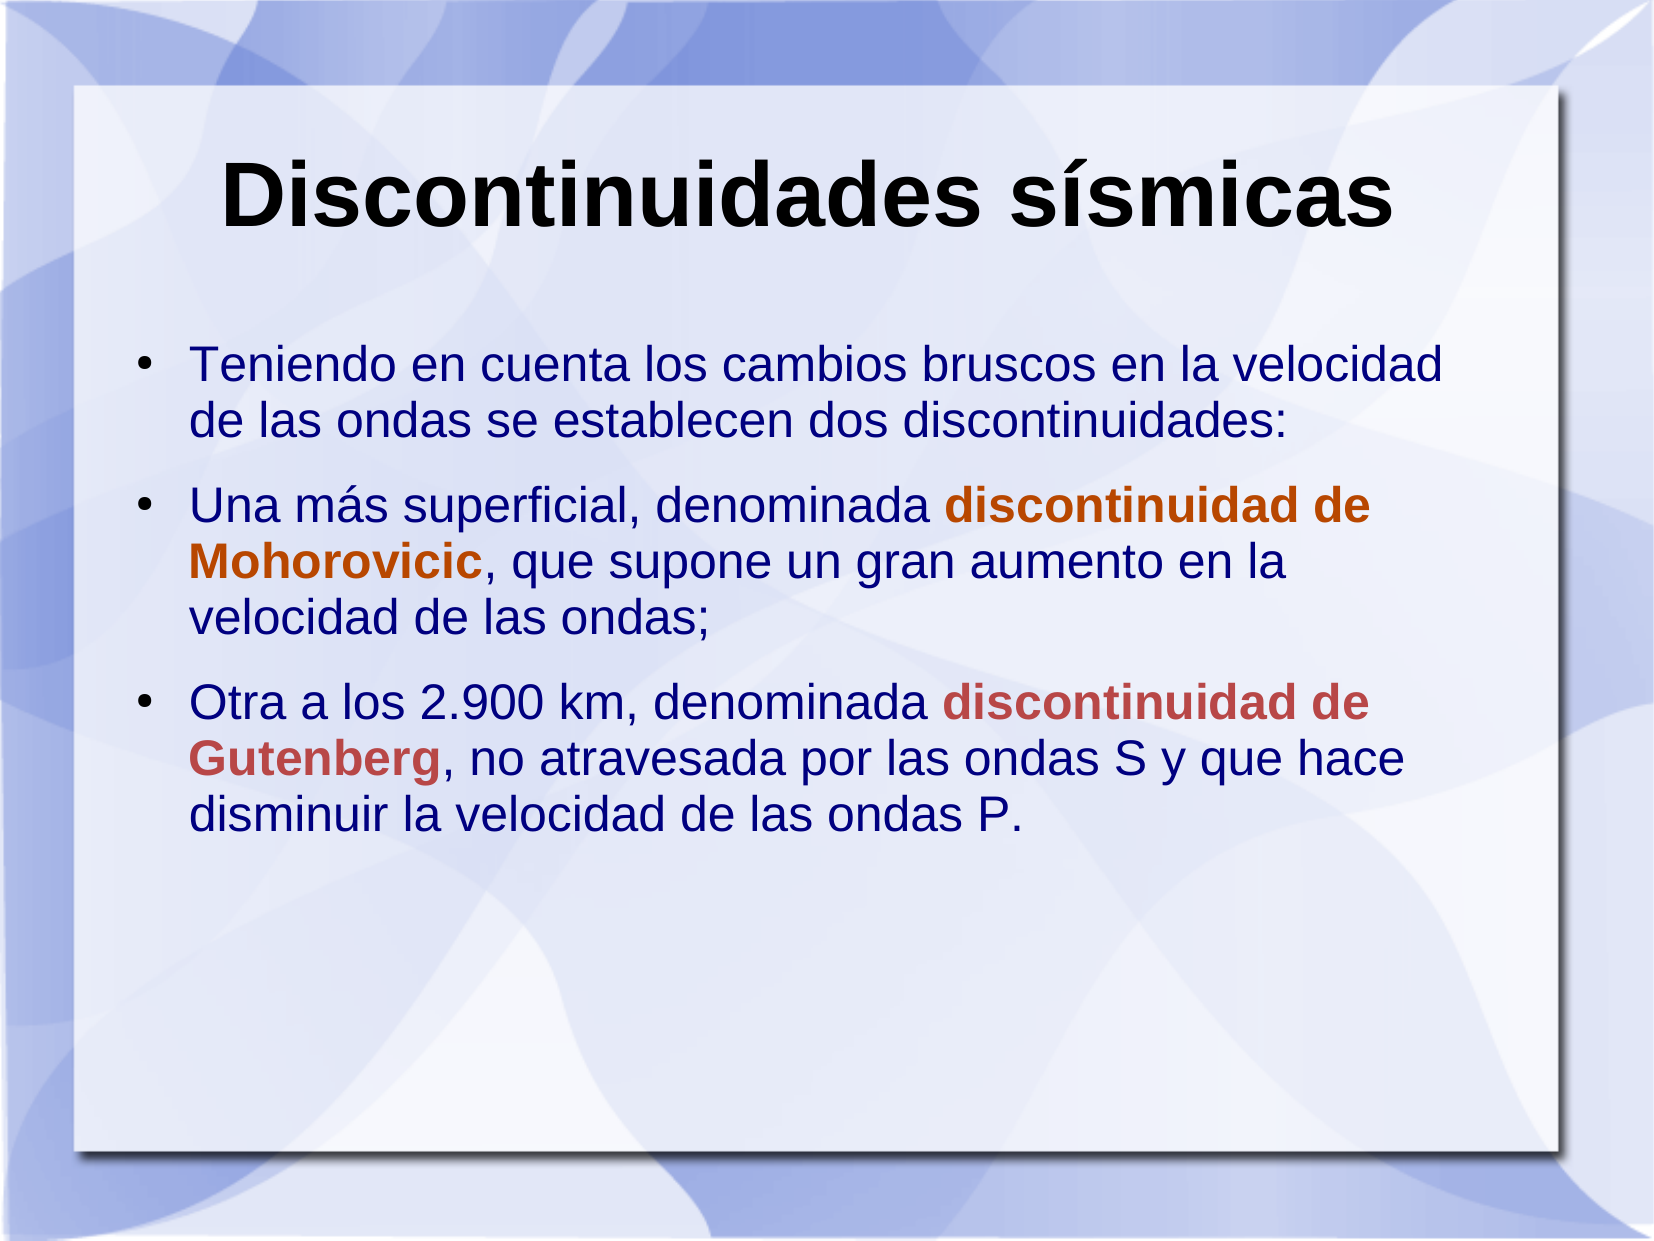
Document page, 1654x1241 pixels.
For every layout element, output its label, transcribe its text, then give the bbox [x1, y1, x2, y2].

list Teniendo en cuenta los cambios bruscos en la velocidad de las ondas se establecen dos discontinuidades: Una más superficial, denominada discontinuidad de Mohorovicic, que supone un gran aumento en la velocidad de las ondas; Otra a los 2.900 km, denominada discontinuidad de Gutenberg, no atravesada por las ondas S y que hace disminuir la velocidad de las ondas P. [118, 336, 1506, 975]
picture [0, 0, 1654, 1241]
title Discontinuidades sísmicas [82, 90, 1536, 298]
